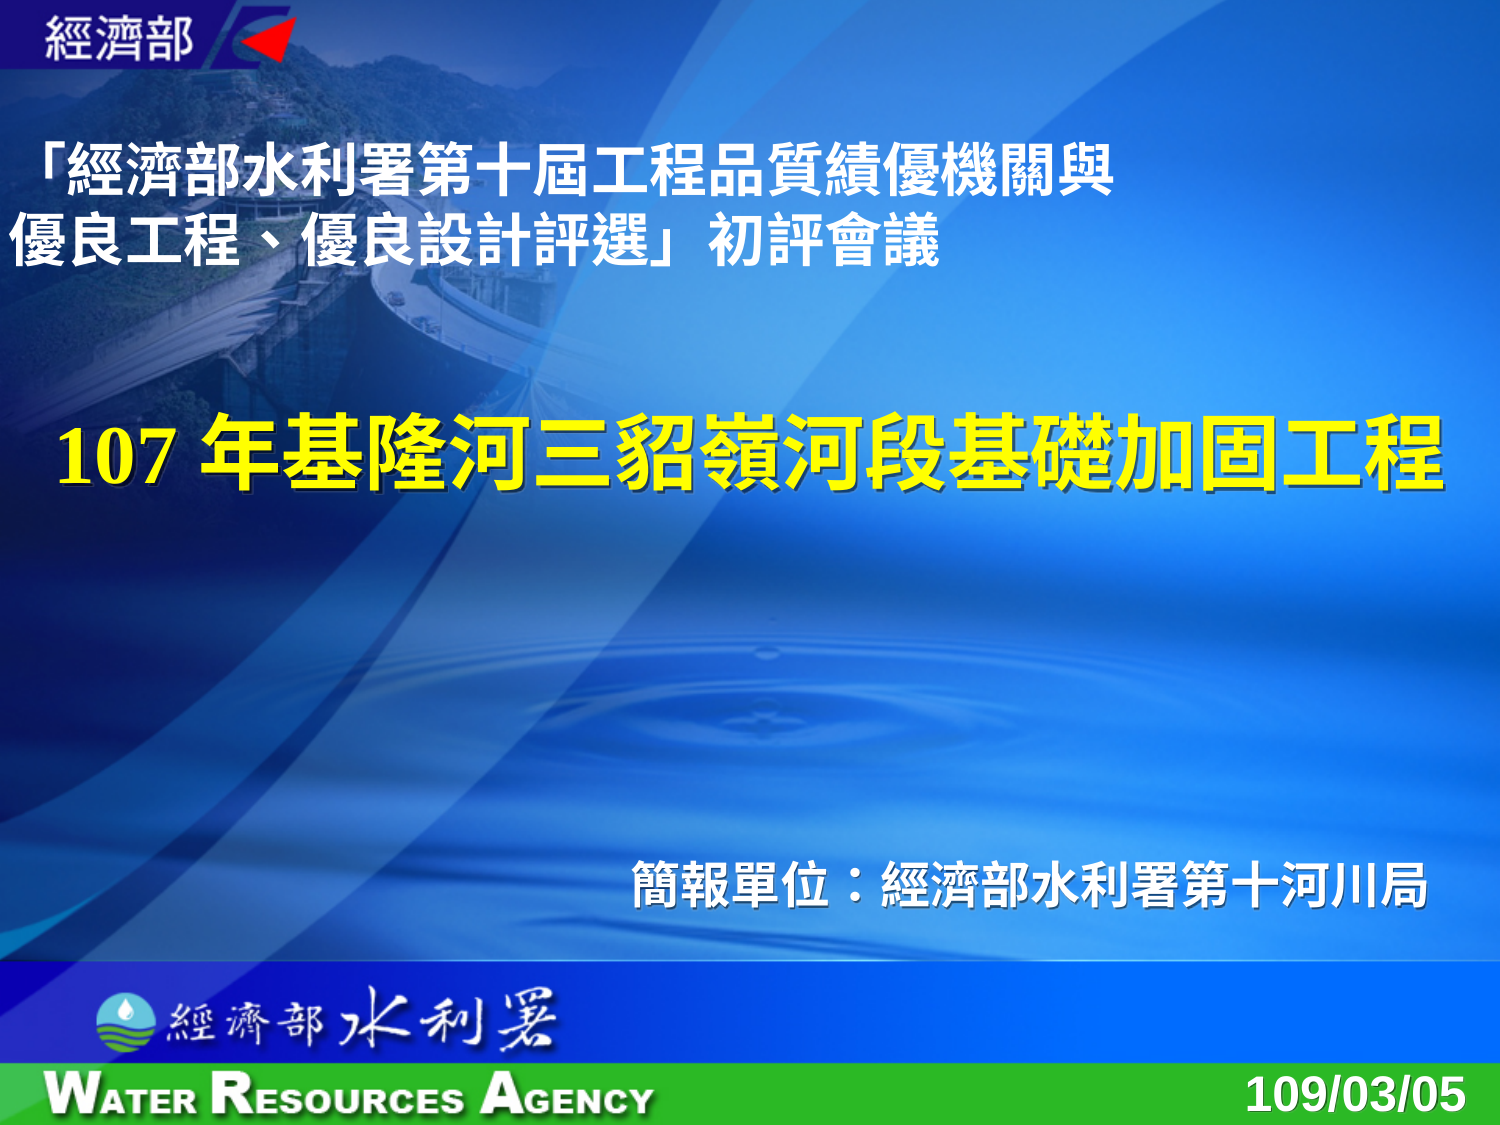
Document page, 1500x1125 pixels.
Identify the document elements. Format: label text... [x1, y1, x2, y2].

text_box 簡報單位：經濟部水利署第十河川局 [336, 846, 1500, 981]
text_box 109/03/05 [950, 1053, 1500, 1125]
picture [0, 0, 1500, 1125]
text_box 「經濟部水利署第十屆工程品質績優機關與優良工程、優良設計評選」初評會議 [0, 125, 1182, 281]
text_box 107年基隆河三貂嶺河段基礎加固工程 [20, 392, 1480, 508]
